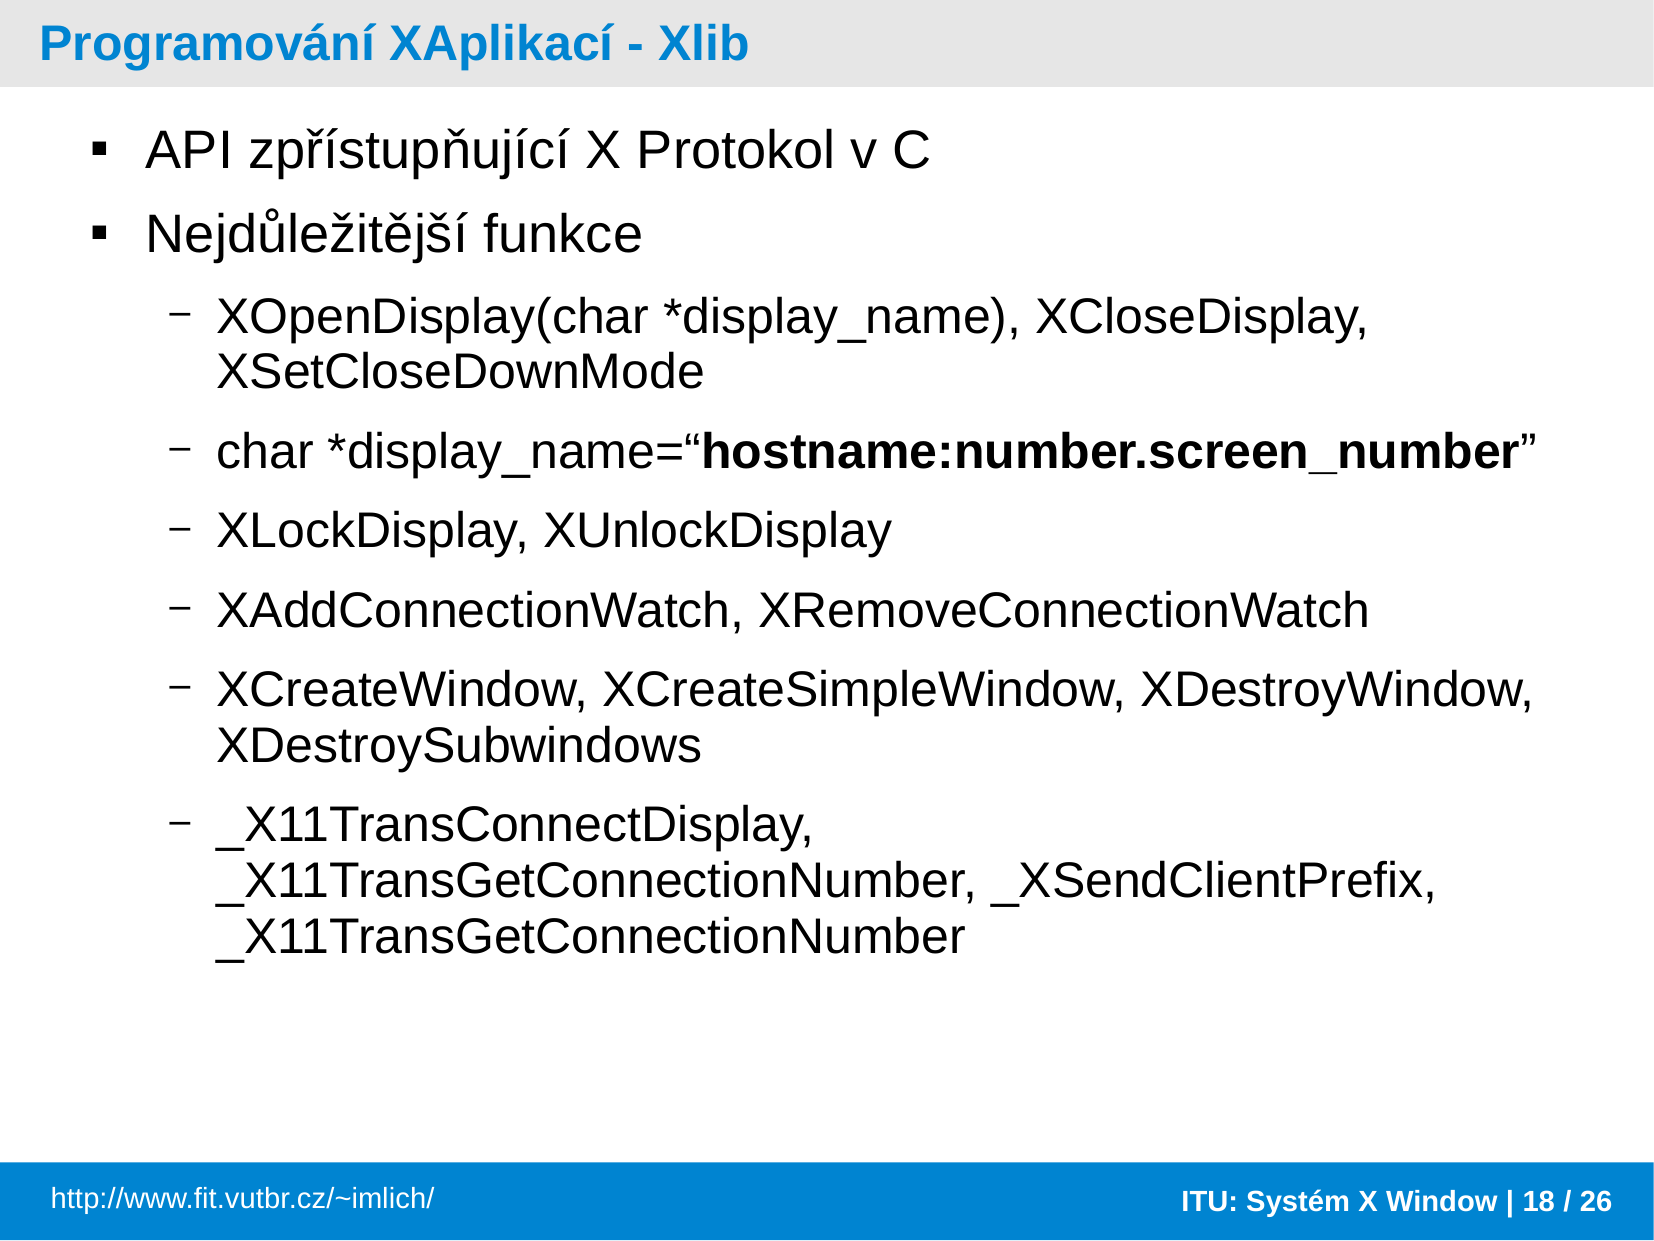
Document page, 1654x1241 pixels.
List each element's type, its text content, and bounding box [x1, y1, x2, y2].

list API zpřístupňující X Protokol v C Nejdůležitější funkce XOpenDisplay(char *display_name), XCloseDisplay, XSetCloseDownMode char *display_name=“hostname:number.screen_number” XLockDisplay, XUnlockDisplay XAddConnectionWatch, XRemoveConnectionWatch XCreateWindow, XCreateSimpleWindow, XDestroyWindow, XDestroySubwindows _X11TransConnectDisplay, _X11TransGetConnectionNumber, _XSendClientPrefix, _X11TransGetConnectionNumber [75, 119, 1564, 1111]
title Programování XAplikací - Xlib [39, 5, 1615, 81]
